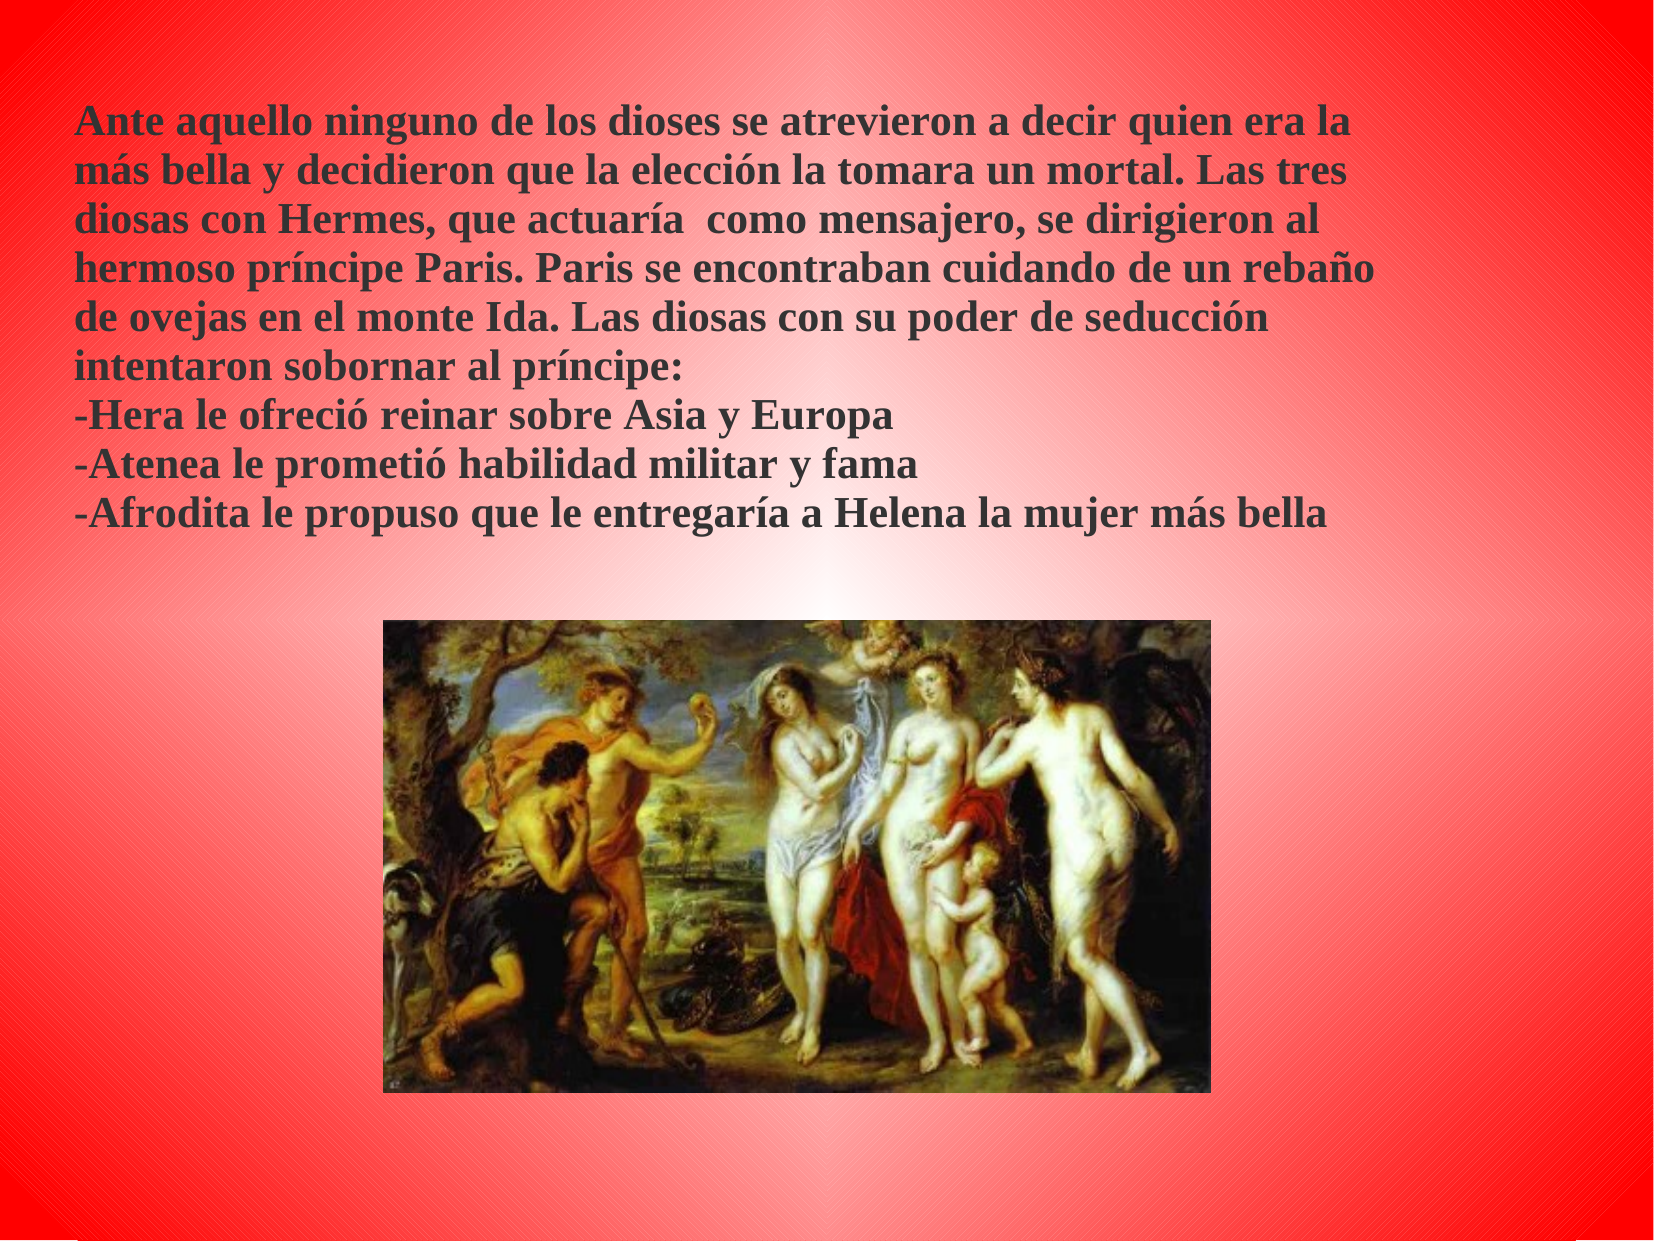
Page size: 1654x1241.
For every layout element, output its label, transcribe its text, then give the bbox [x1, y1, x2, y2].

text_box Ante aquello ninguno de los dioses se atrevieron a decir quien era la más bella y decidieron que la elección la tomara un mortal. Las tres diosas con Hermes, que actuaría como mensajero, se dirigieron al hermoso príncipe Paris. Paris se encontraban cuidando de un rebaño de ovejas en el monte Ida. Las diosas con su poder de seducción intentaron sobornar al príncipe: -Hera le ofreció reinar sobre Asia y Europa -Atenea le prometió habilidad militar y fama -Afrodita le propuso que le entregaría a Helena la mujer más bella [59, 88, 1447, 650]
picture [383, 620, 1211, 1093]
